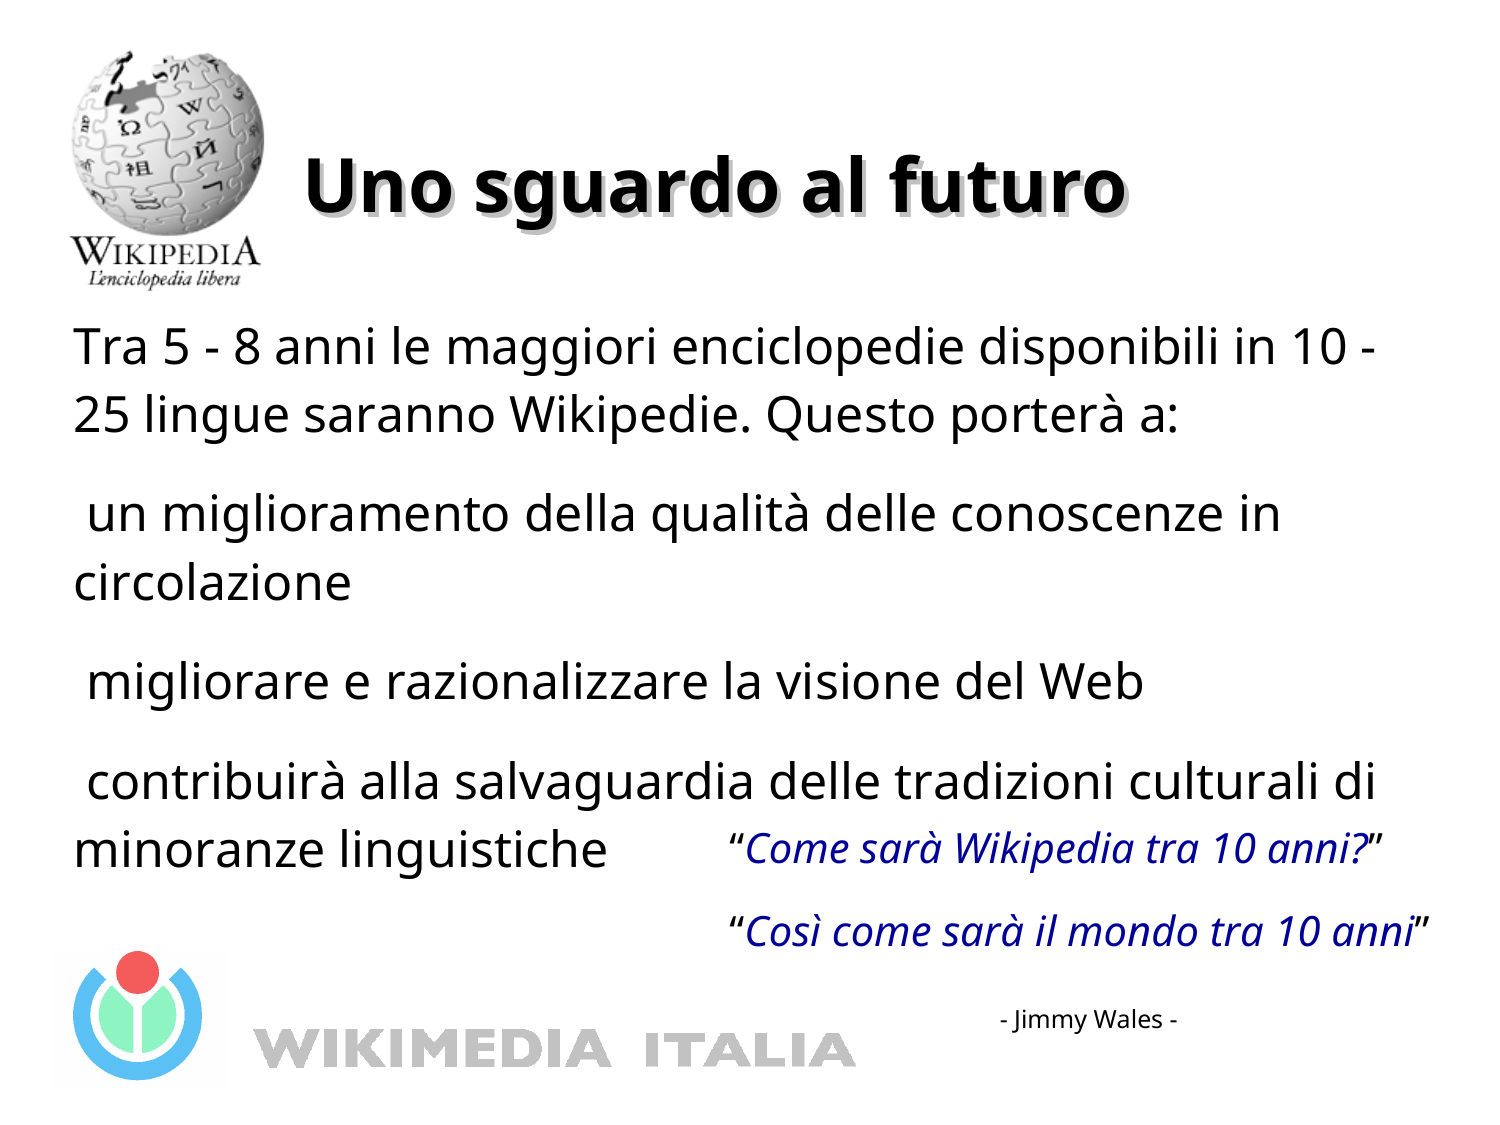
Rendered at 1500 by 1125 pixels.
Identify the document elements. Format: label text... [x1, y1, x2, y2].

text_box “Come sarà Wikipedia tra 10 anni?” “Così come sarà il mondo tra 10 anni” - Jimmy Wales - [714, 810, 1465, 1050]
chart [50, 950, 226, 1087]
chart [62, 50, 274, 293]
chart [637, 1025, 863, 1071]
chart [249, 1025, 618, 1073]
text_box Uno sguardo al futuro [287, 124, 1450, 243]
text_box Tra 5 - 8 anni le maggiori enciclopedie disponibili in 10 - 25 lingue saranno Wikipedie. Questo porterà a: un miglioramento della qualità delle conoscenze in circolazione migliorare e razionalizzare la visione del Web contribuirà alla salvaguardia delle tradizioni culturali di minoranze linguistiche [58, 302, 1459, 890]
